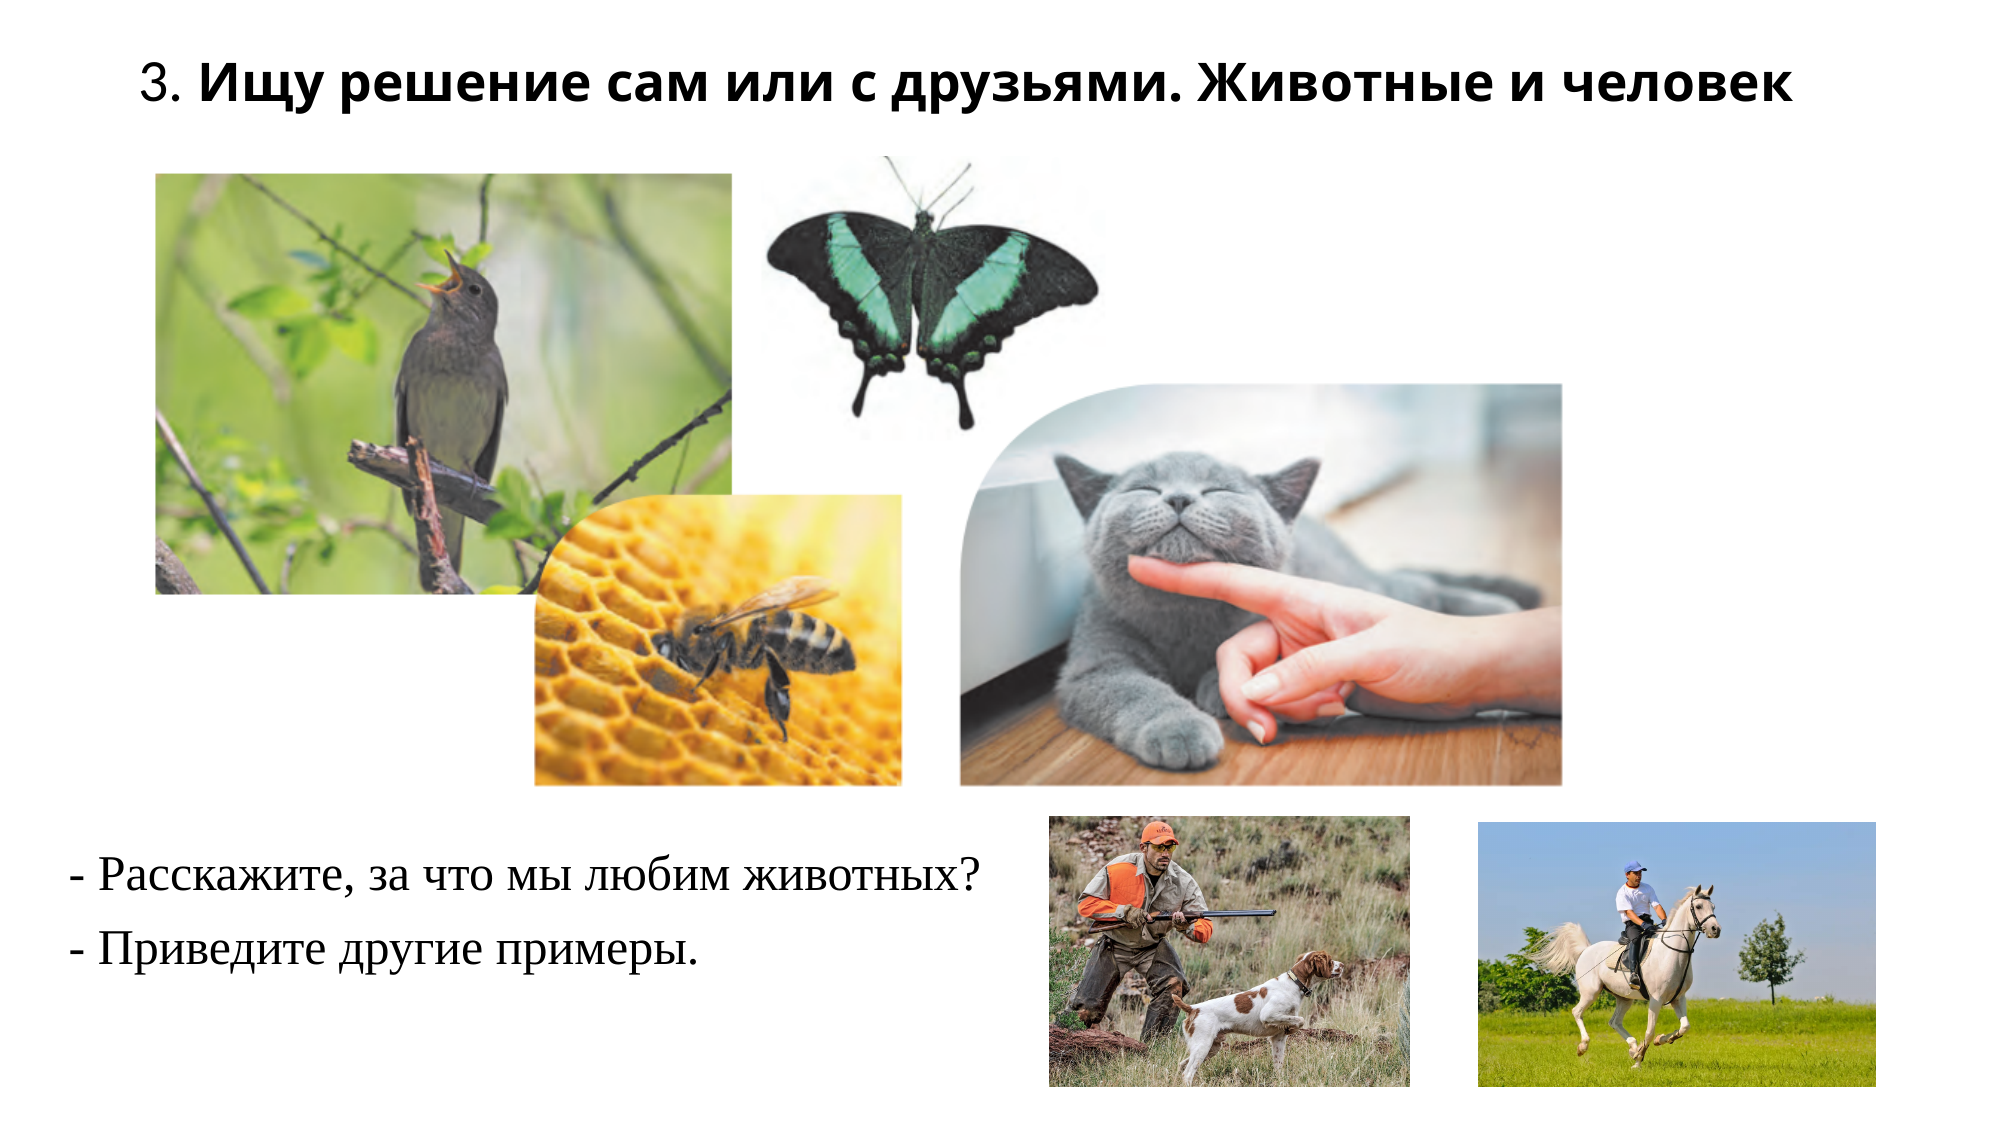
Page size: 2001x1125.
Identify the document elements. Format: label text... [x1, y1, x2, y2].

picture [1478, 822, 1876, 1087]
title 3. Ищу решение сам или с друзьями. Животные и человек [123, 38, 1849, 125]
picture [123, 156, 1576, 803]
list - Расскажите, за что мы любим животных? - Приведите другие примеры. [53, 839, 1049, 1044]
picture [1049, 816, 1410, 1087]
